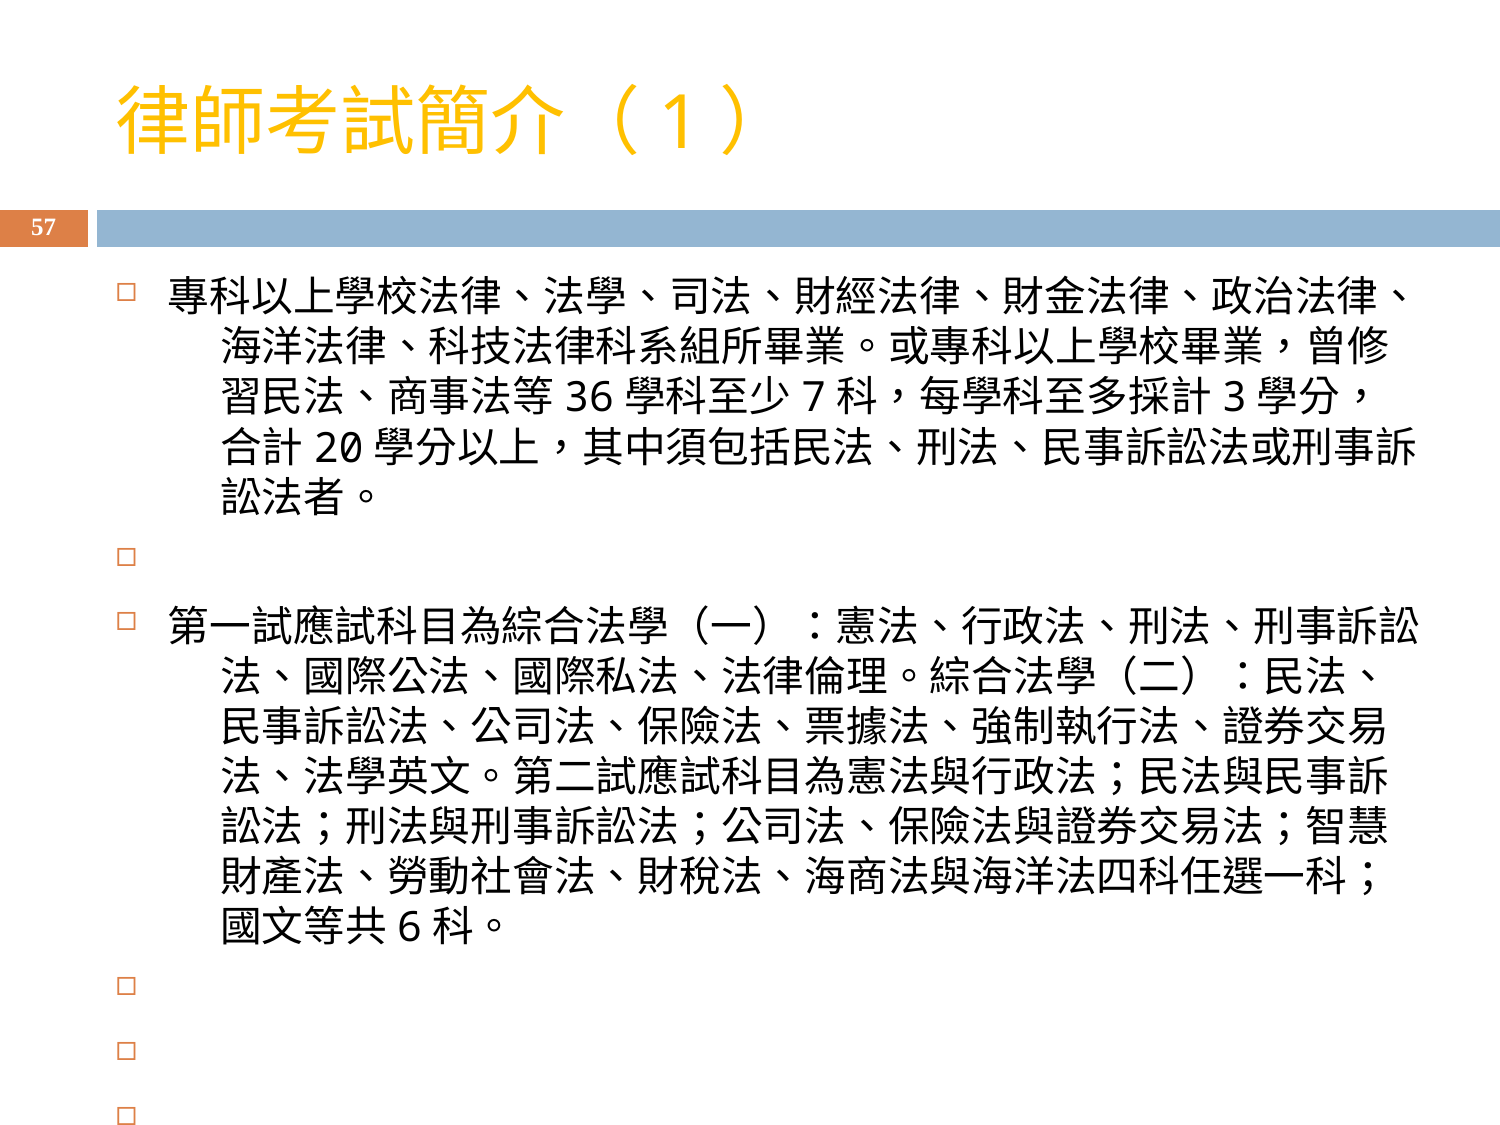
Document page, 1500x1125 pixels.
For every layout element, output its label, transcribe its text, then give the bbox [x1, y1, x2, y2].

text_box 56 [0, 208, 88, 249]
title 律師考試簡介（1） [100, 37, 1438, 201]
list 專科以上學校法律、法學、司法、財經法律、財金法律、政治法律、海洋法律、科技法律科系組所畢業。或專科以上學校畢業，曾修習民法、商事法等36學科至少7科，每學科至多採計3學分，合計20學分以上，其中須包括民法、刑法、民事訴訟法或刑事訴訟法者。 第一試應試科目為綜合法學（一）：憲法、行政法、刑法、刑事訴訟法、國際公法、國際私法、法律倫理。綜合法學（二）：民法、民事訴訟法、公司法、保險法、票據法、強制執行法、證券交易法、法學英文。第二試應試科目為憲法與行政法；民法與民事訴訟法；刑法與刑事訴訟法；公司法、保險法與證券交易法；智慧財產法、勞動社會法、財稅法、海商法與海洋法四科任選一科；國文等共6科。 [100, 262, 1438, 1000]
